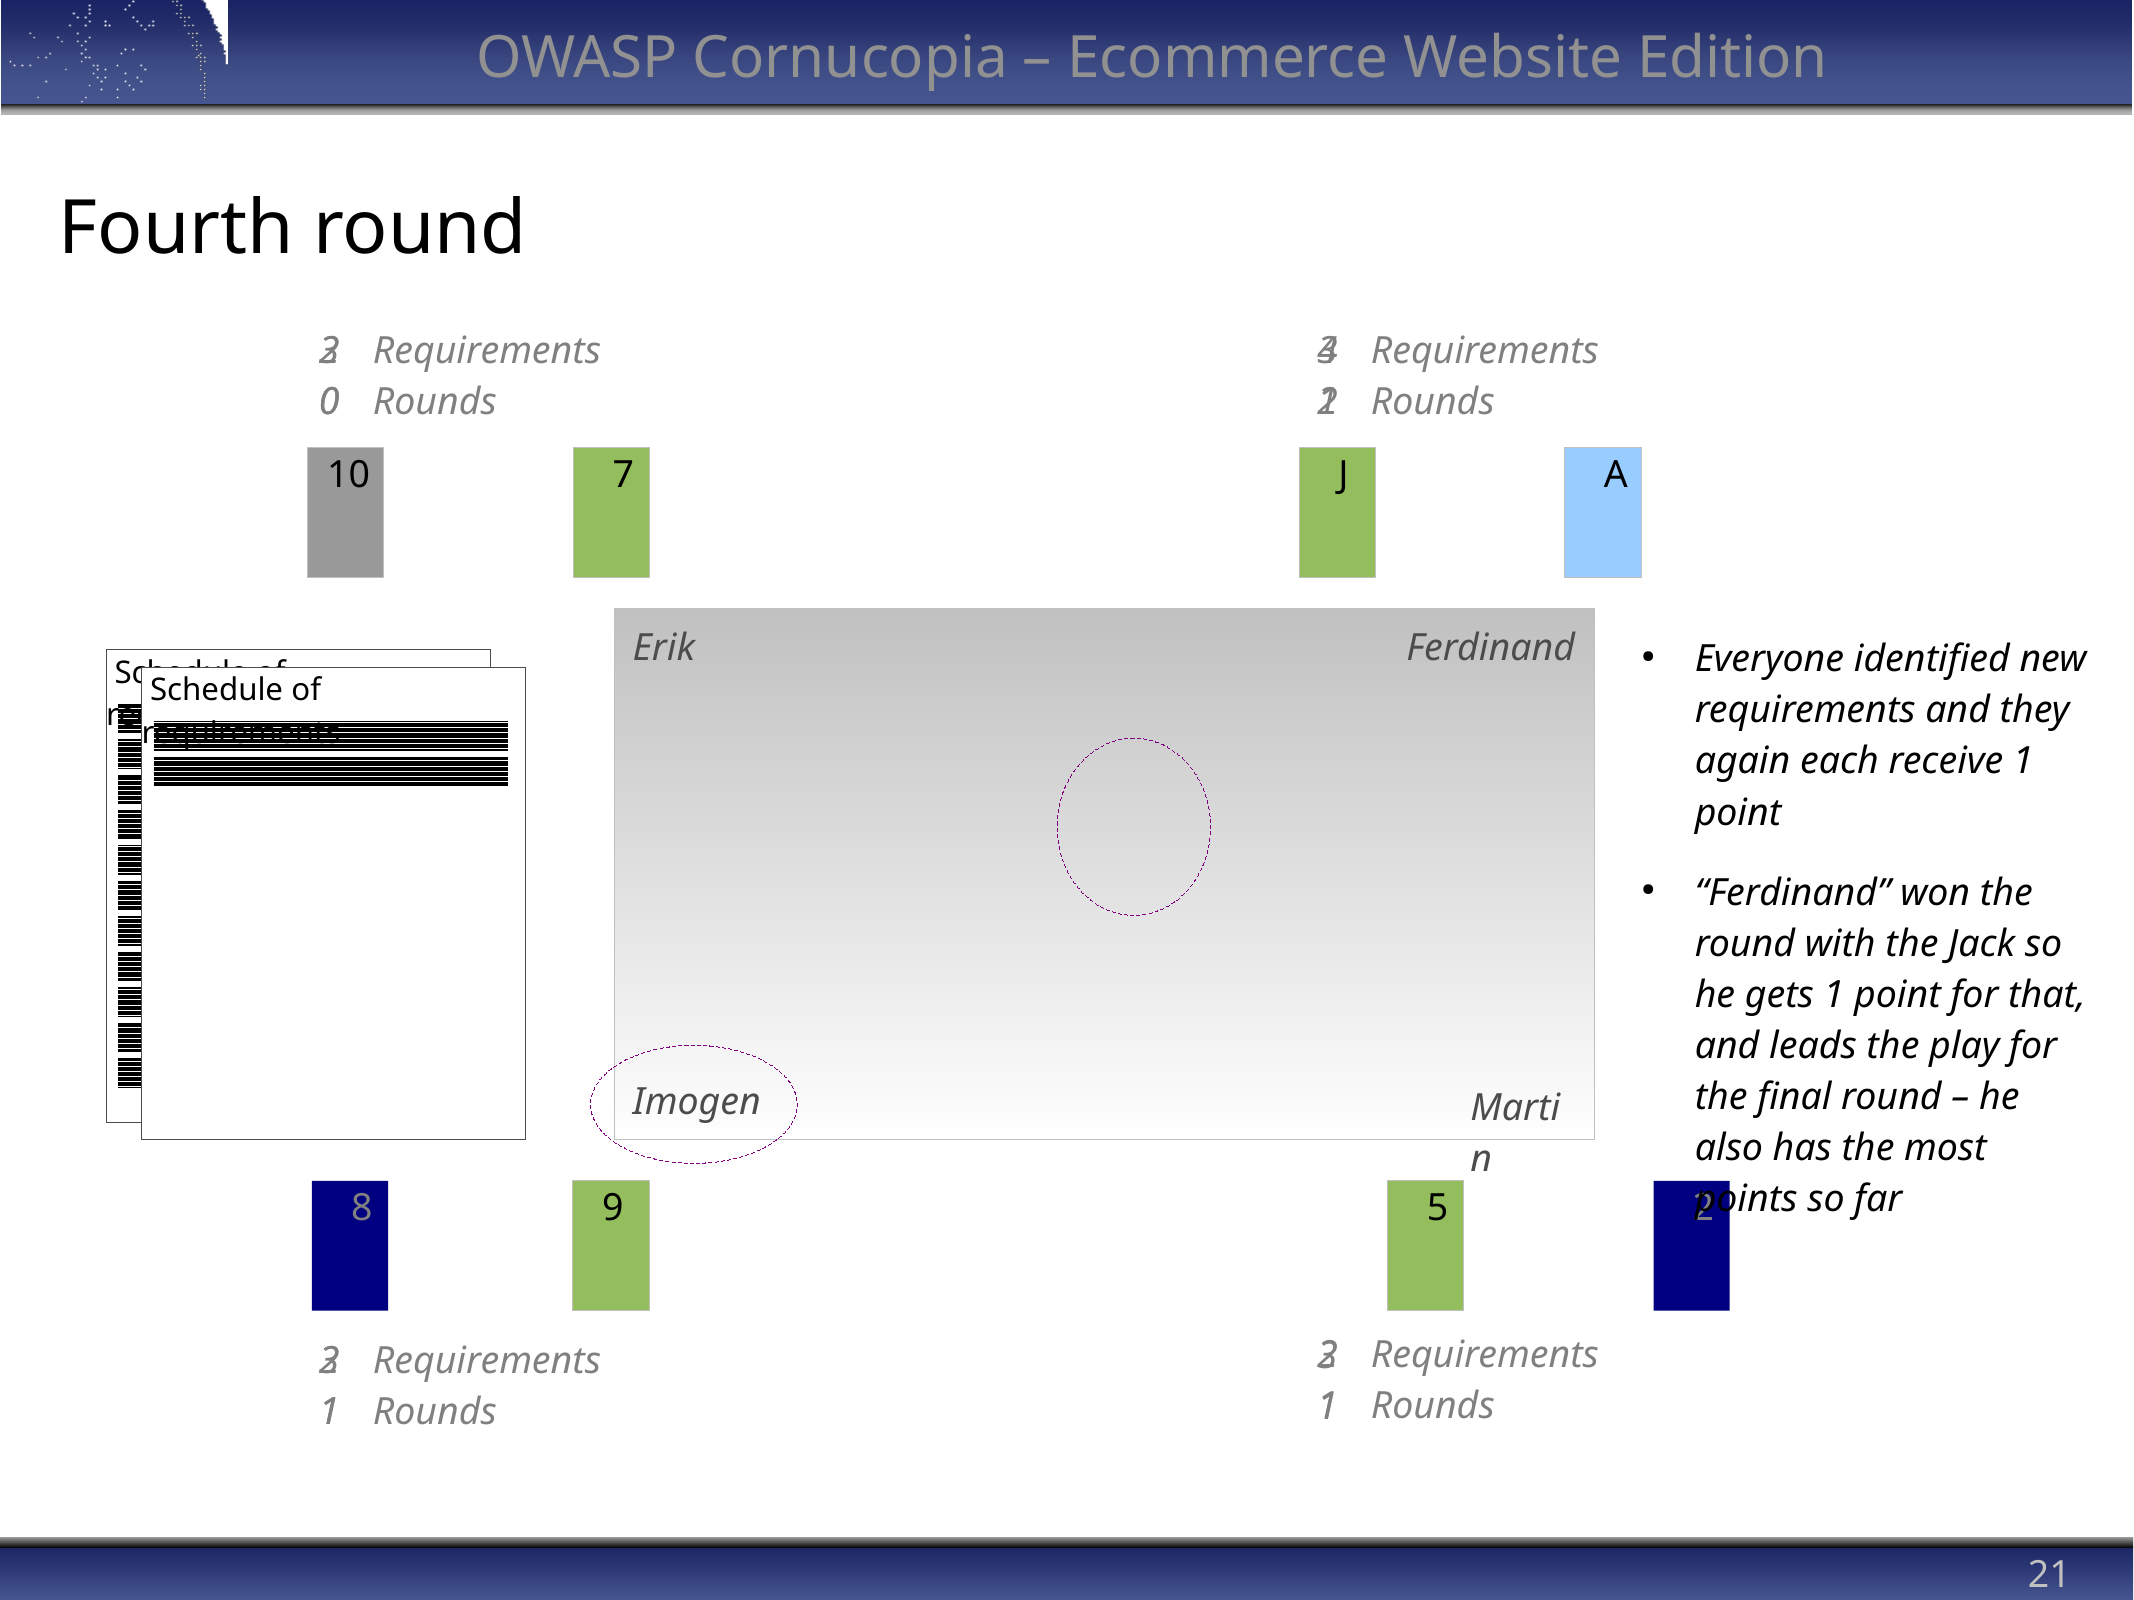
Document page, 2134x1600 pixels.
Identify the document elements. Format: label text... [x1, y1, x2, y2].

list 3 0 [318, 323, 378, 414]
list Ferdinand [1406, 620, 1607, 681]
list Requirements Rounds [378, 323, 656, 414]
list Schedule of requirements [141, 667, 526, 1140]
list J [1299, 447, 1376, 578]
list 9 [572, 1180, 650, 1311]
list [614, 608, 1595, 1140]
list [153, 720, 508, 751]
list Schedule of requirements [106, 649, 491, 1123]
list Martin [1470, 1080, 1576, 1141]
list [118, 738, 141, 768]
list 10 [307, 447, 384, 578]
list A [1564, 447, 1642, 578]
title Fourth round [58, 124, 2126, 325]
list Everyone identified new requirements and they again each receive 1 point “Ferdinand” won the round with the Jack so he gets 1 point for that, and leads the play for the final round – he also has the most points so far [1624, 631, 2093, 1182]
list 8 [311, 1180, 389, 1311]
list Requirements Rounds [1376, 323, 1654, 414]
list [118, 1021, 141, 1052]
list [118, 1057, 141, 1087]
list 4 2 [1316, 323, 1376, 414]
list [118, 986, 141, 1016]
list 3 1 [1316, 1328, 1388, 1419]
list [118, 844, 141, 875]
list [118, 915, 141, 945]
list [153, 755, 508, 786]
list [118, 950, 141, 981]
list 2 [1721, 1193, 1730, 1209]
list Requirements Rounds [1388, 1327, 1654, 1418]
list [118, 879, 141, 910]
list 5 [1387, 1180, 1464, 1311]
list Imogen [632, 1074, 798, 1135]
list Erik [632, 620, 739, 681]
list 2 [1653, 1182, 1730, 1311]
list 3 1 [318, 1333, 378, 1424]
list [118, 702, 141, 733]
list [118, 809, 141, 839]
list Requirements Rounds [378, 1333, 656, 1424]
list 7 [573, 447, 650, 578]
list [118, 773, 141, 804]
